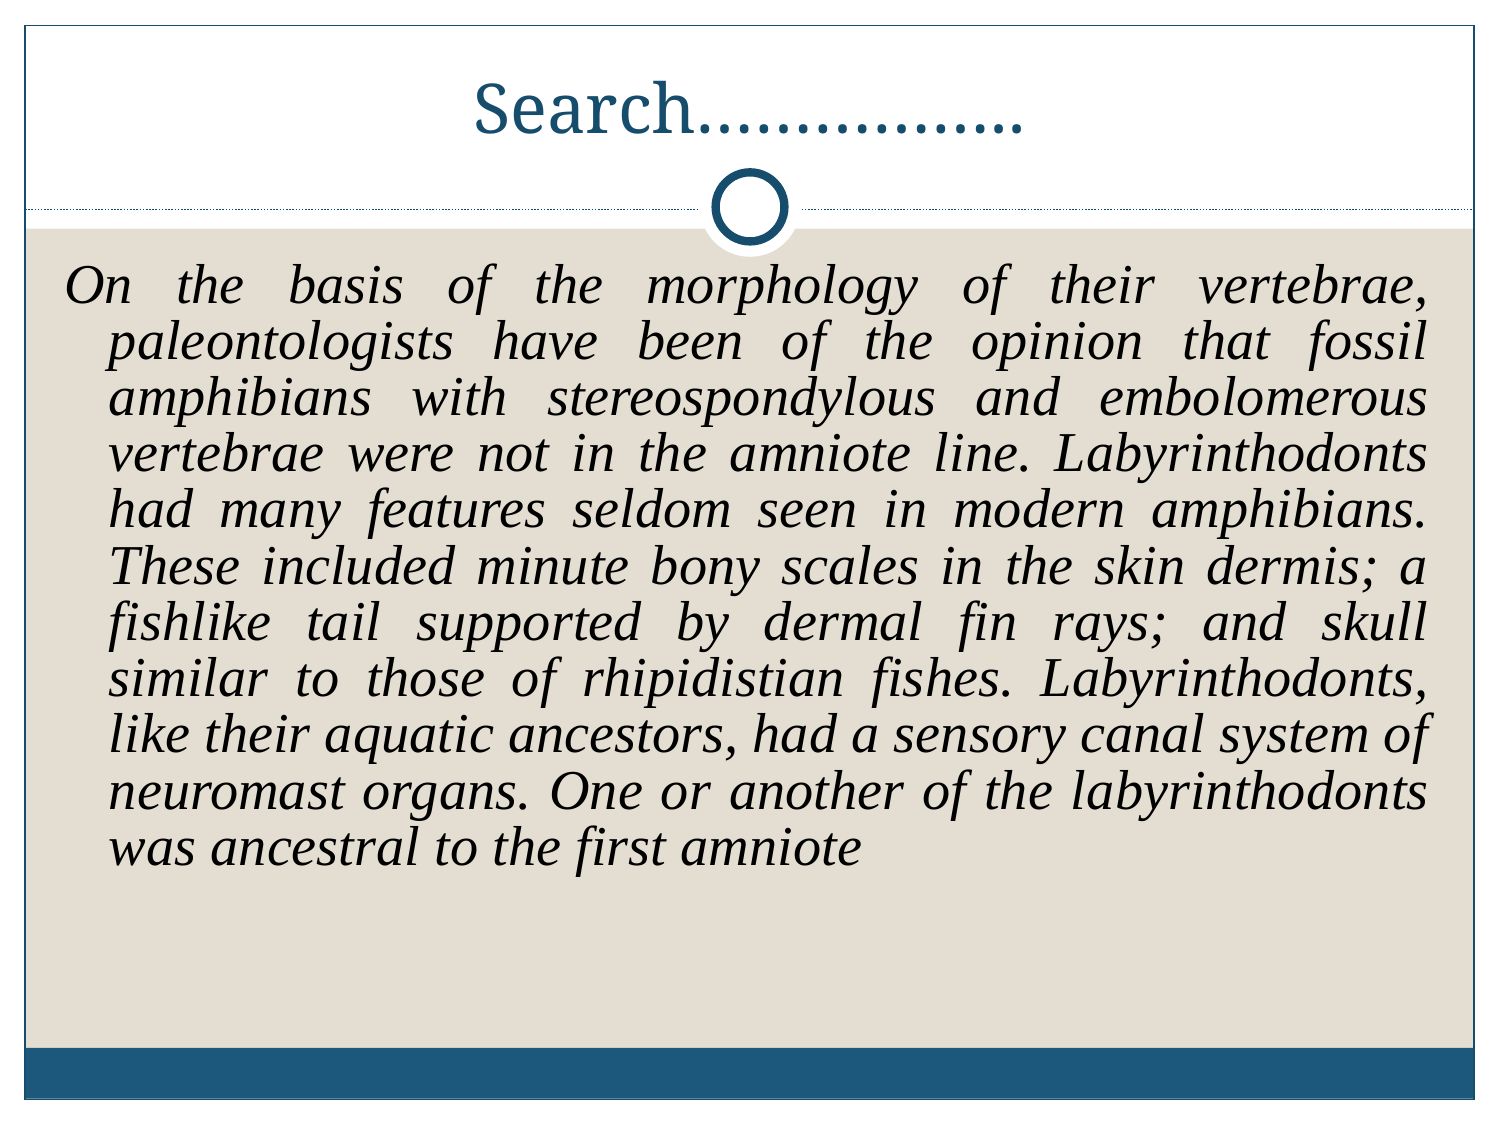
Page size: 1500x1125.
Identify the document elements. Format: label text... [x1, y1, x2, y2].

list On the basis of the morphology of their vertebrae, paleontologists have been of the opinion that fossil amphibians with stereospondylous and embolomerous vertebrae were not in the amniote line. Labyrinthodonts had many features seldom seen in modern amphibians. These included minute bony scales in the skin dermis; a fishlike tail supported by dermal fin rays; and skull similar to those of rhipidistian fishes. Labyrinthodonts, like their aquatic ancestors, had a sensory canal system of neuromast organs. One or another of the labyrinthodonts was ancestral to the first amniote [49, 250, 1445, 1116]
title Search…………….. [49, 37, 1450, 162]
